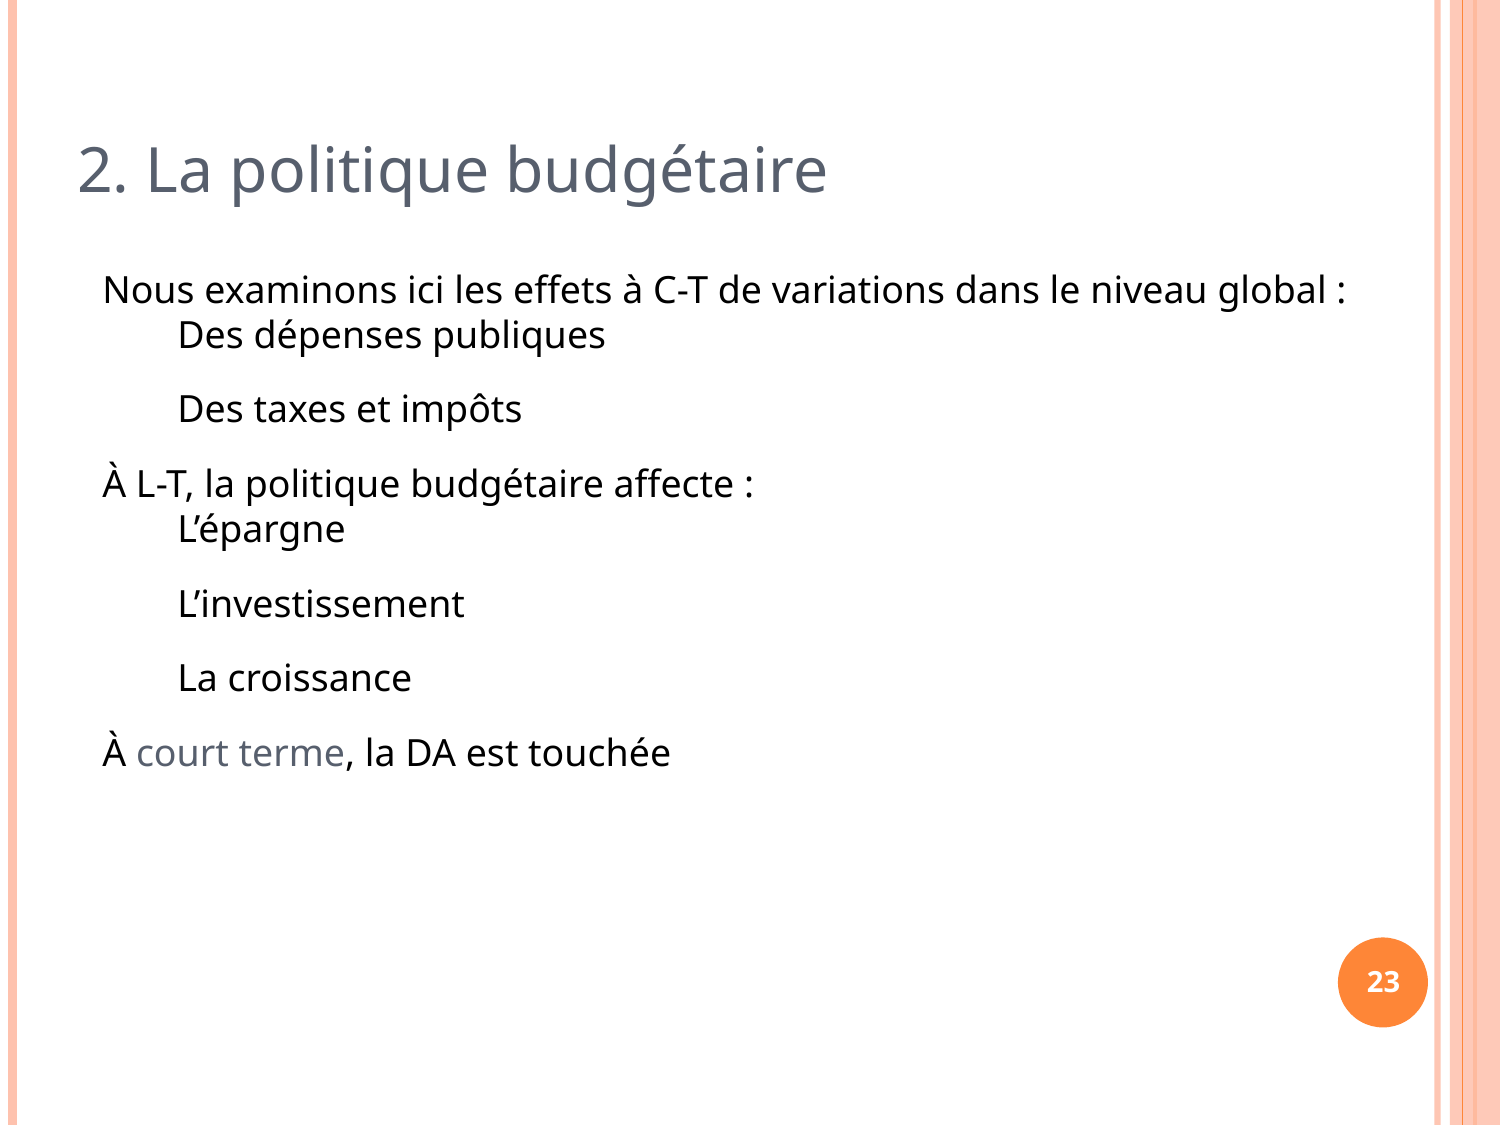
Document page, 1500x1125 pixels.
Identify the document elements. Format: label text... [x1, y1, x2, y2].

title 2. La politique budgétaire [62, 37, 1450, 213]
slide_number <numéro> [1333, 940, 1434, 1027]
list Nous examinons ici les effets à C-T de variations dans le niveau global : Des dépenses publiques Des taxes et impôts À L-T, la politique budgétaire affecte : L’épargne L’investissement La croissance À court terme, la DA est touchée [87, 258, 1400, 1059]
